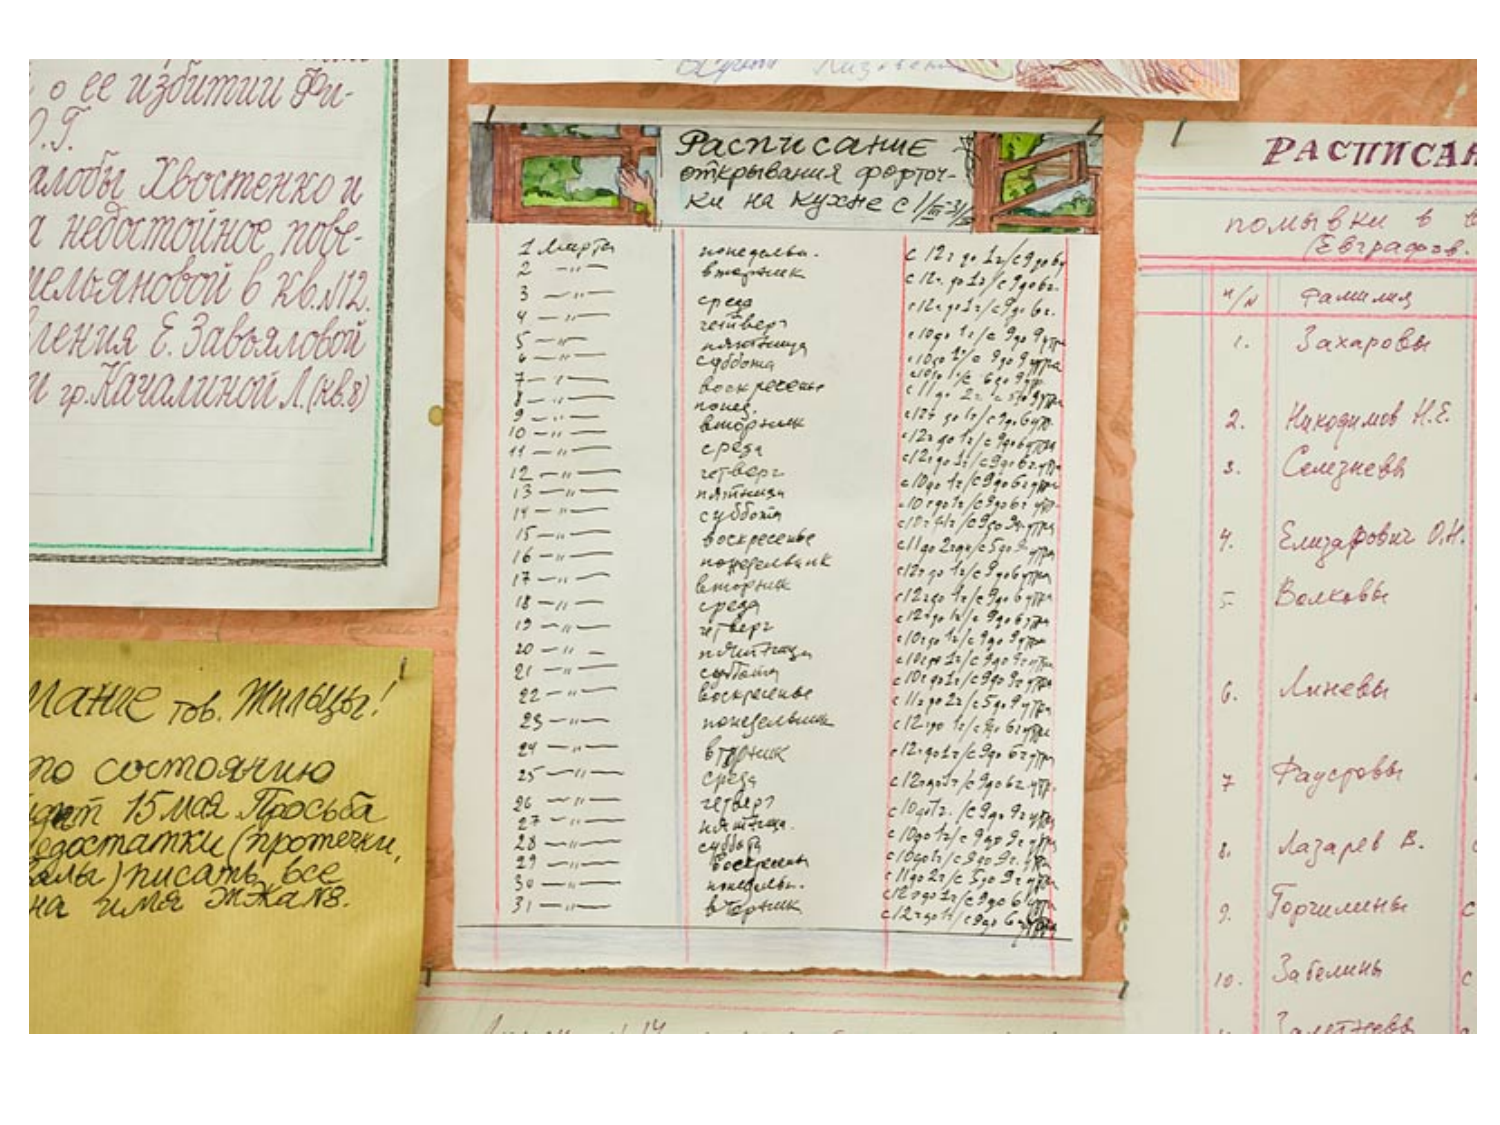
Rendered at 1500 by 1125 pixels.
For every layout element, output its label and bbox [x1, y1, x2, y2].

picture [29, 59, 1477, 1034]
